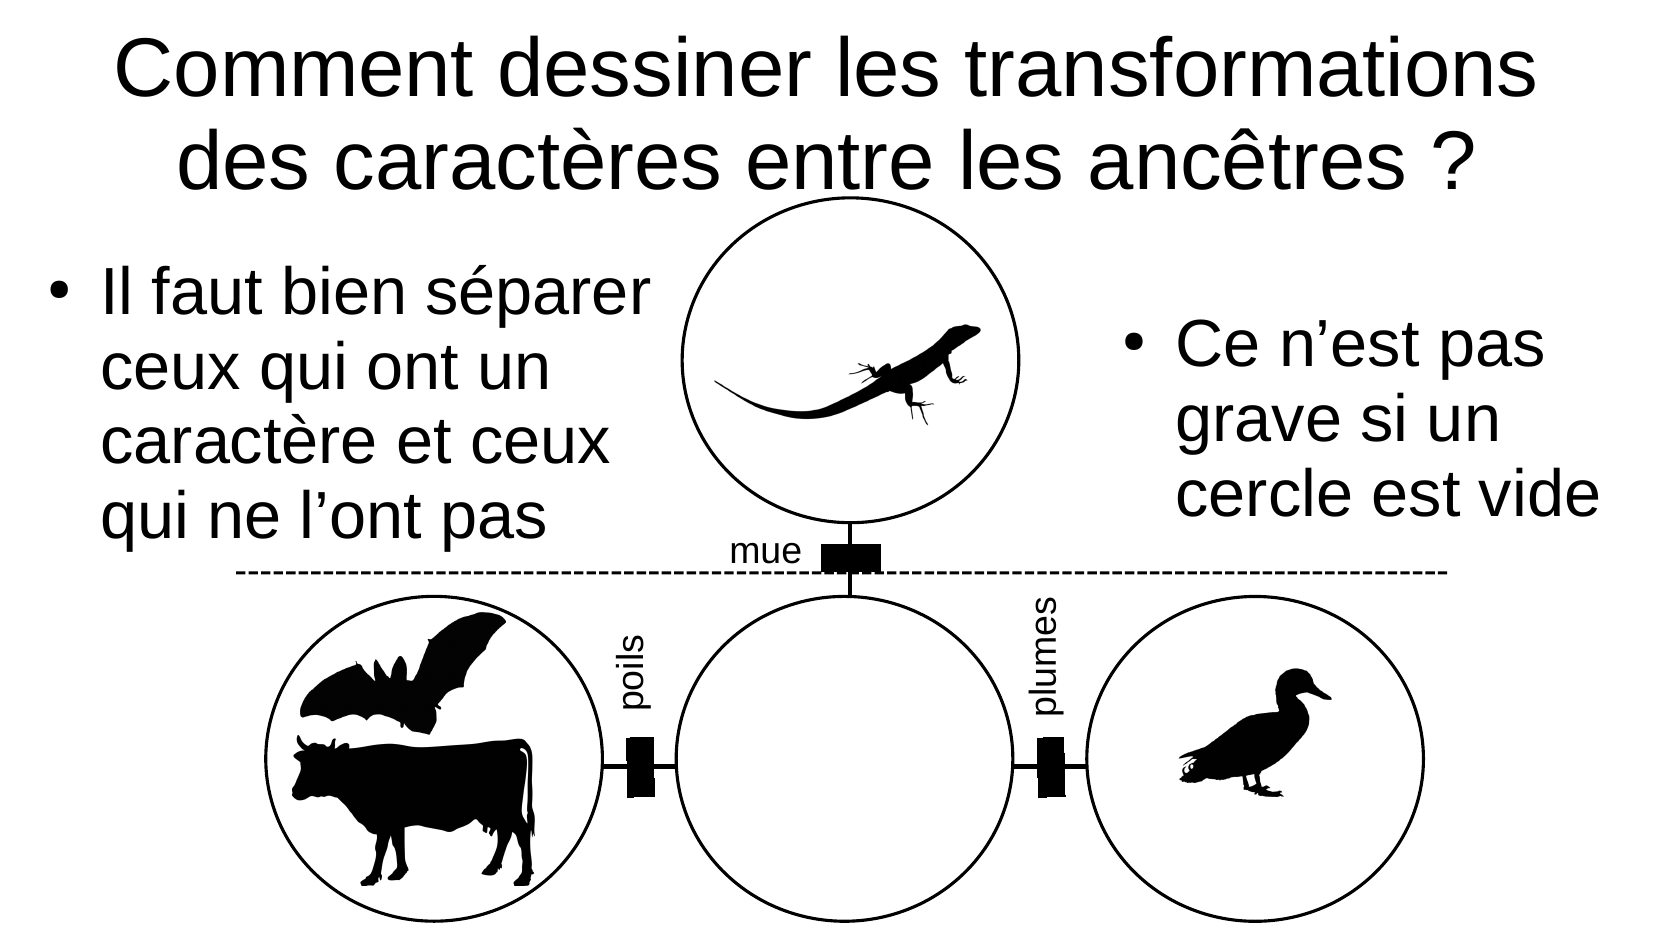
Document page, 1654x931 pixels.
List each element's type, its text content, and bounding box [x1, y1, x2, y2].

text_box [626, 737, 655, 798]
text_box [1037, 737, 1066, 798]
picture [1178, 668, 1332, 798]
list Ce n’est pas grave si un cercle est vide [1104, 306, 1654, 591]
list Il faut bien séparer ceux qui ont un caractère et ceux qui ne l’ont pas [29, 253, 680, 579]
text_box mue [714, 521, 817, 579]
text_box plumes [1091, 675, 1114, 733]
text_box plumes [1014, 582, 1114, 733]
text_box [821, 544, 881, 572]
picture [292, 610, 535, 886]
title Comment dessiner les transformations des caractères entre les ancêtres ? [82, 21, 1571, 208]
picture [714, 324, 981, 426]
text_box poils [601, 619, 659, 727]
